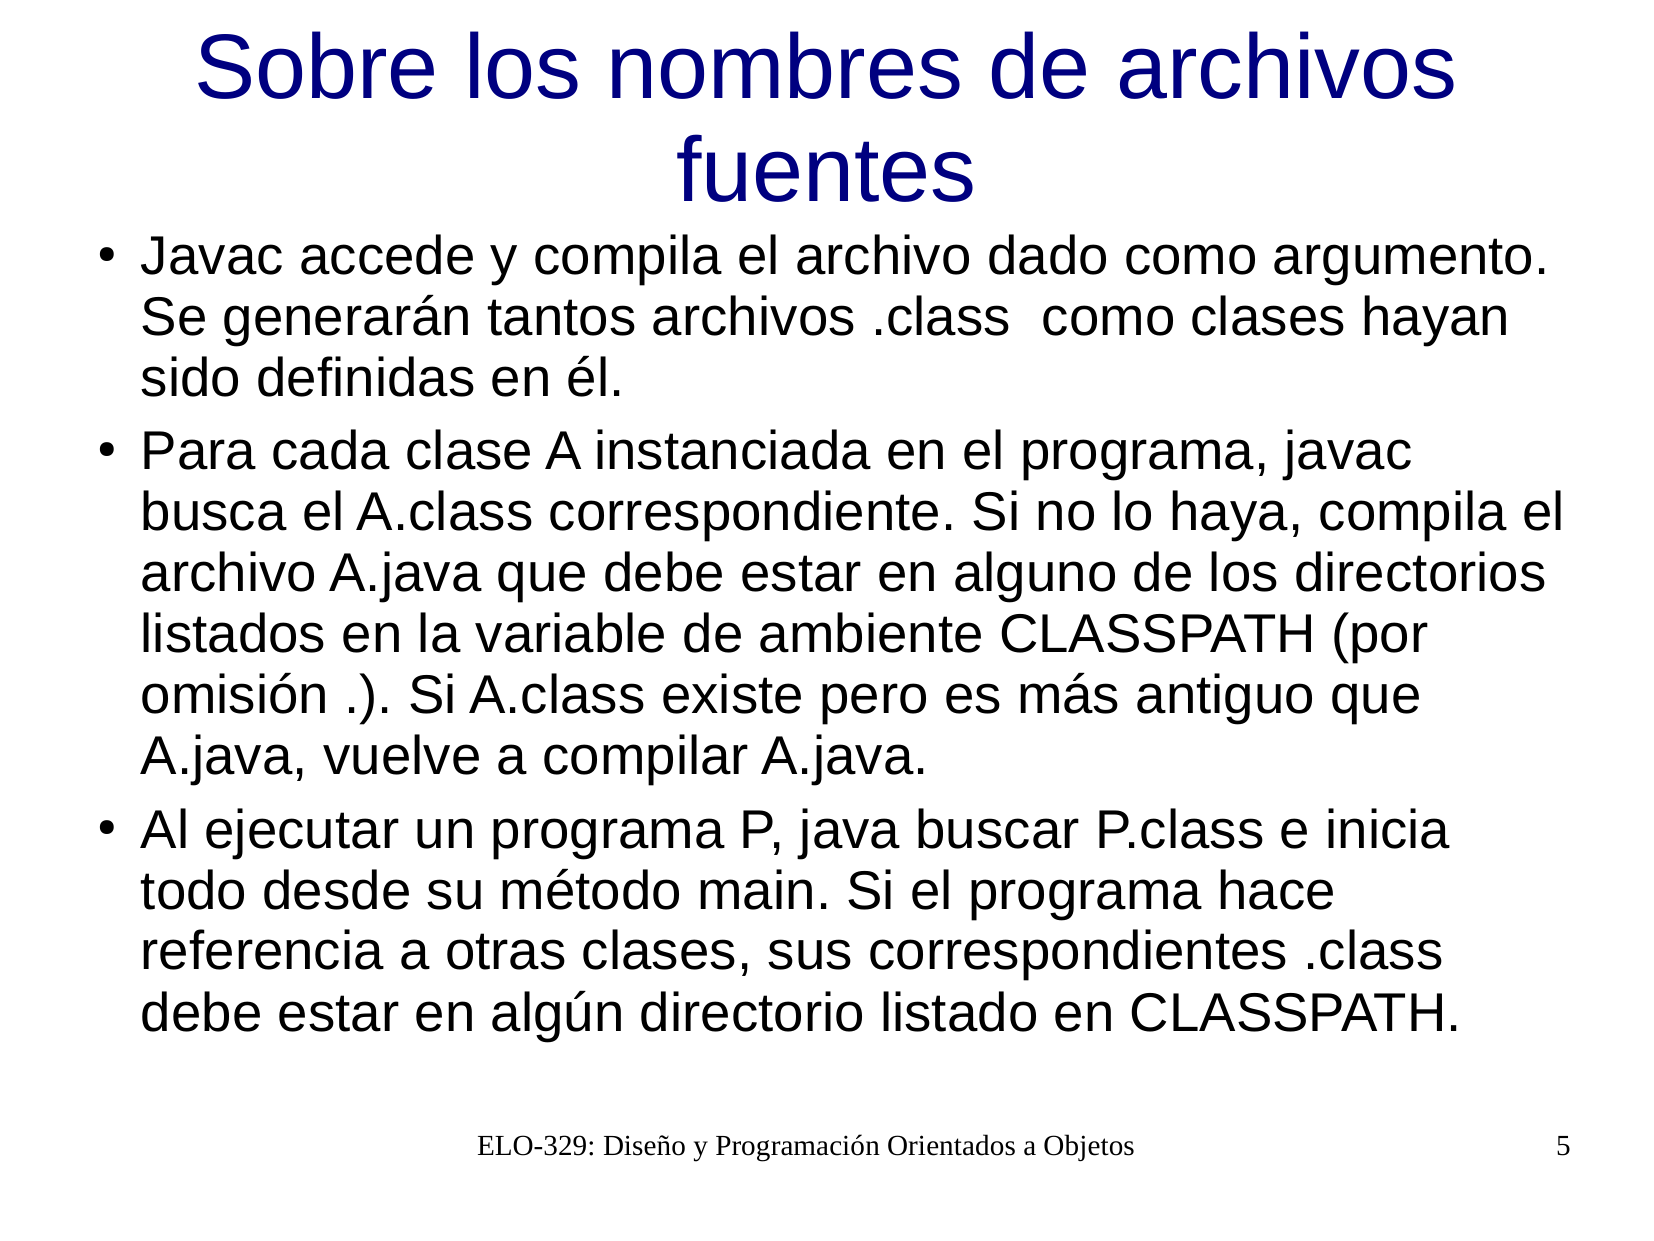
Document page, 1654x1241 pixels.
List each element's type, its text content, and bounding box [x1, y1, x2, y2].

title Sobre los nombres de archivos fuentes [82, 4, 1571, 225]
list Javac accede y compila el archivo dado como argumento. Se generarán tantos archivos .class como clases hayan sido definidas en él. Para cada clase A instanciada en el programa, javac busca el A.class correspondiente. Si no lo haya, compila el archivo A.java que debe estar en alguno de los directorios listados en la variable de ambiente CLASSPATH (por omisión .). Si A.class existe pero es más antiguo que A.java, vuelve a compilar A.java. Al ejecutar un programa P, java buscar P.class e inicia todo desde su método main. Si el programa hace referencia a otras clases, sus correspondientes .class debe estar en algún directorio listado en CLASSPATH. [82, 225, 1571, 1044]
